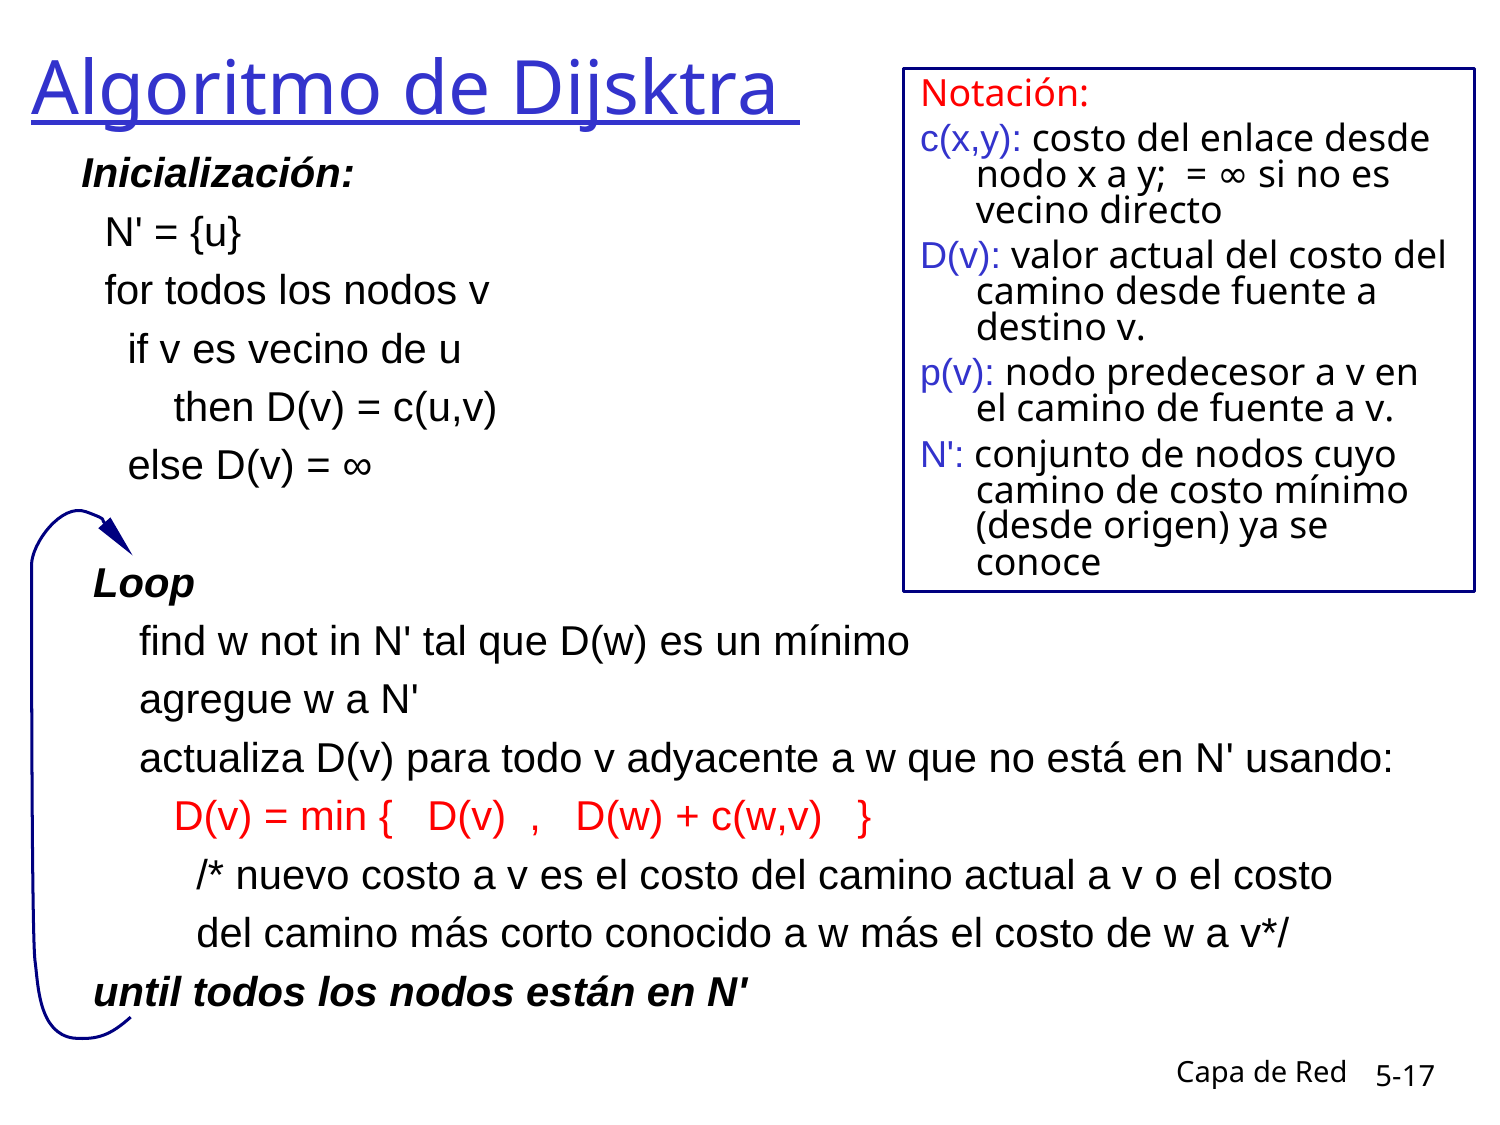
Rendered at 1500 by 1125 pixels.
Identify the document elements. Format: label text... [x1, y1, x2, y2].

title Algoritmo de Dijsktra [16, 15, 1292, 158]
text_box Notación: c(x,y): costo del enlace desde nodo x a y; = ∞ si no es vecino directo D(v): valor actual del costo del camino desde fuente a destino v. p(v): nodo predecesor a v en el camino de fuente a v. N': conjunto de nodos cuyo camino de costo mínimo (desde origen) ya se conoce [903, 68, 1475, 592]
list Inicialización: N' = {u} for todos los nodos v if v es vecino de u then D(v) = c(u,v) else D(v) = ∞ Loop find w not in N' tal que D(w) es un mínimo agregue w a N' actualiza D(v) para todo v adyacente a w que no está en N' usando: D(v) = min { D(v) , D(w) + c(w,v) } /* nuevo costo a v es el costo del camino actual a v o el costo del camino más corto conocido a w más el costo de w a v*/ until todos los nodos están en N' [81, 149, 1457, 1036]
